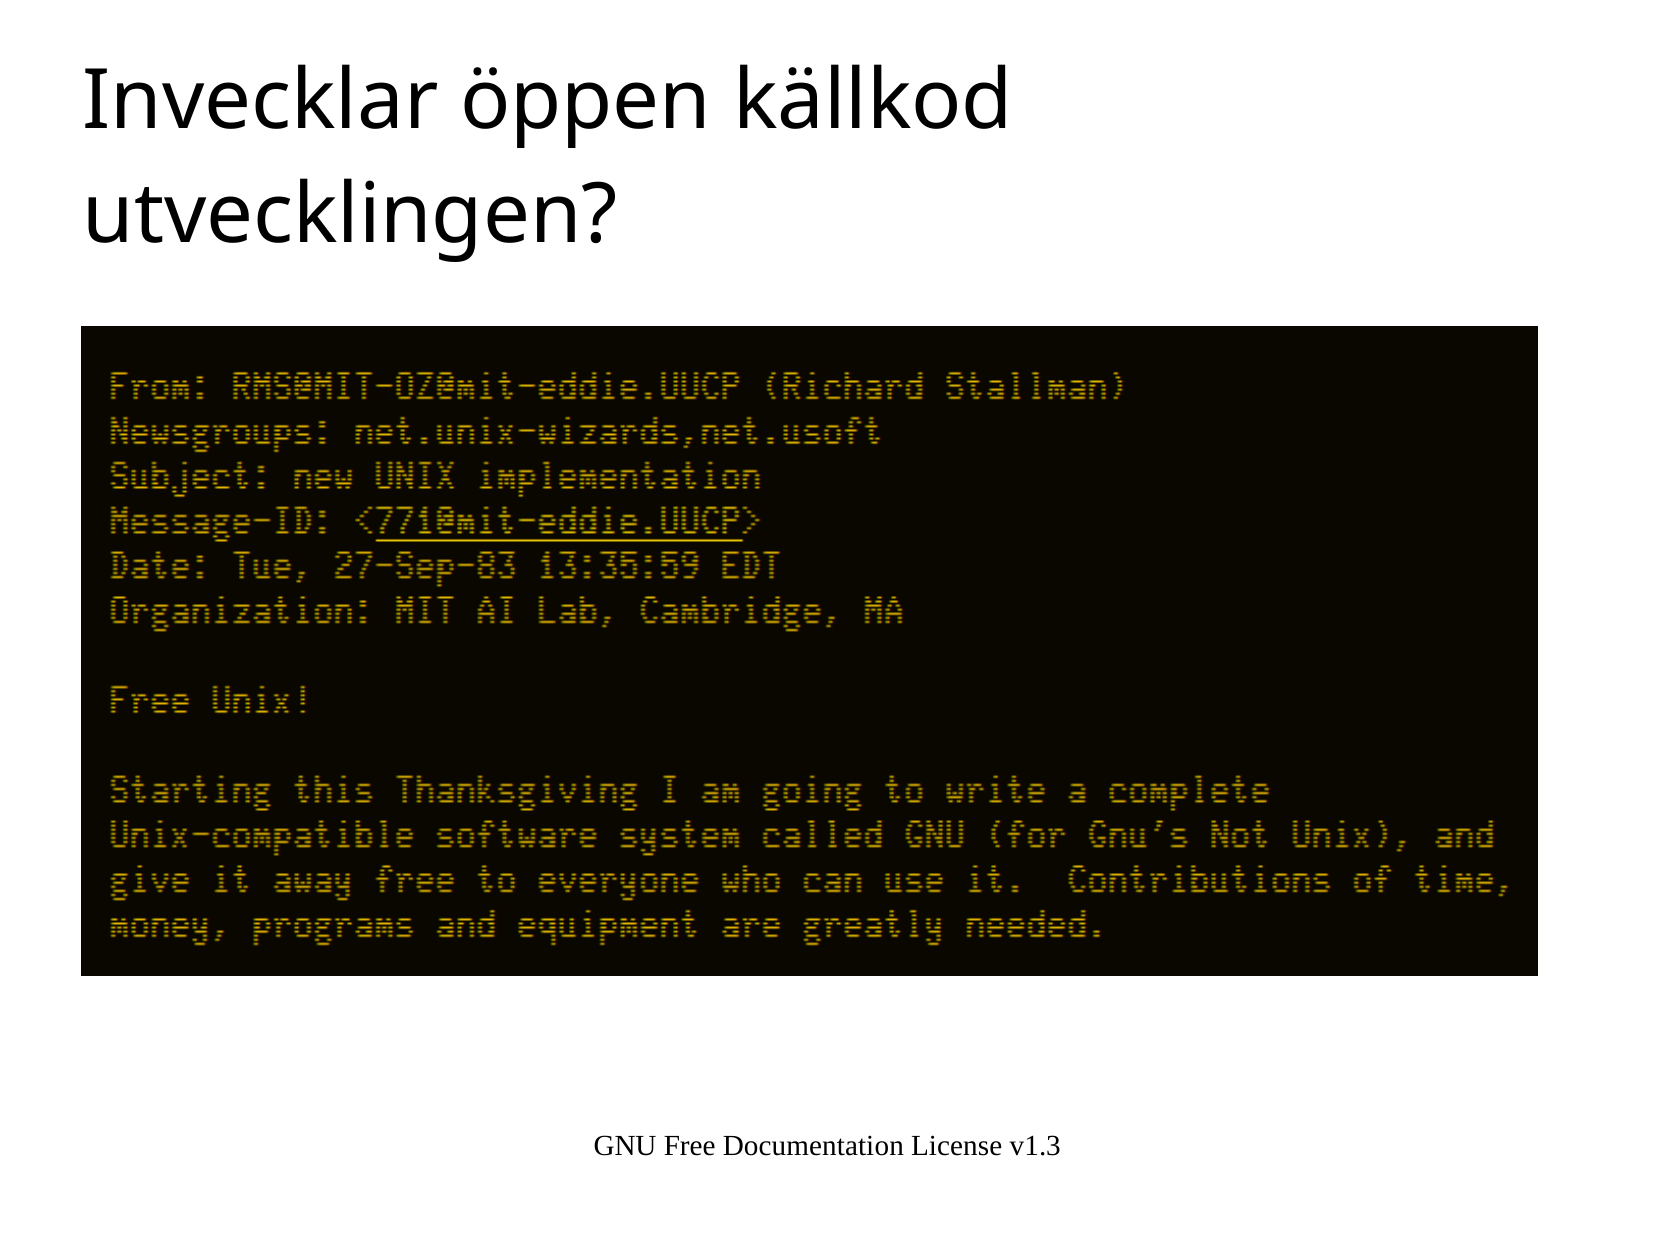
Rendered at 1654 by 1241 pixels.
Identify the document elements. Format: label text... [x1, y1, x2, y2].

title Invecklar öppen källkod utvecklingen? [82, 49, 1571, 257]
picture [81, 326, 1538, 976]
